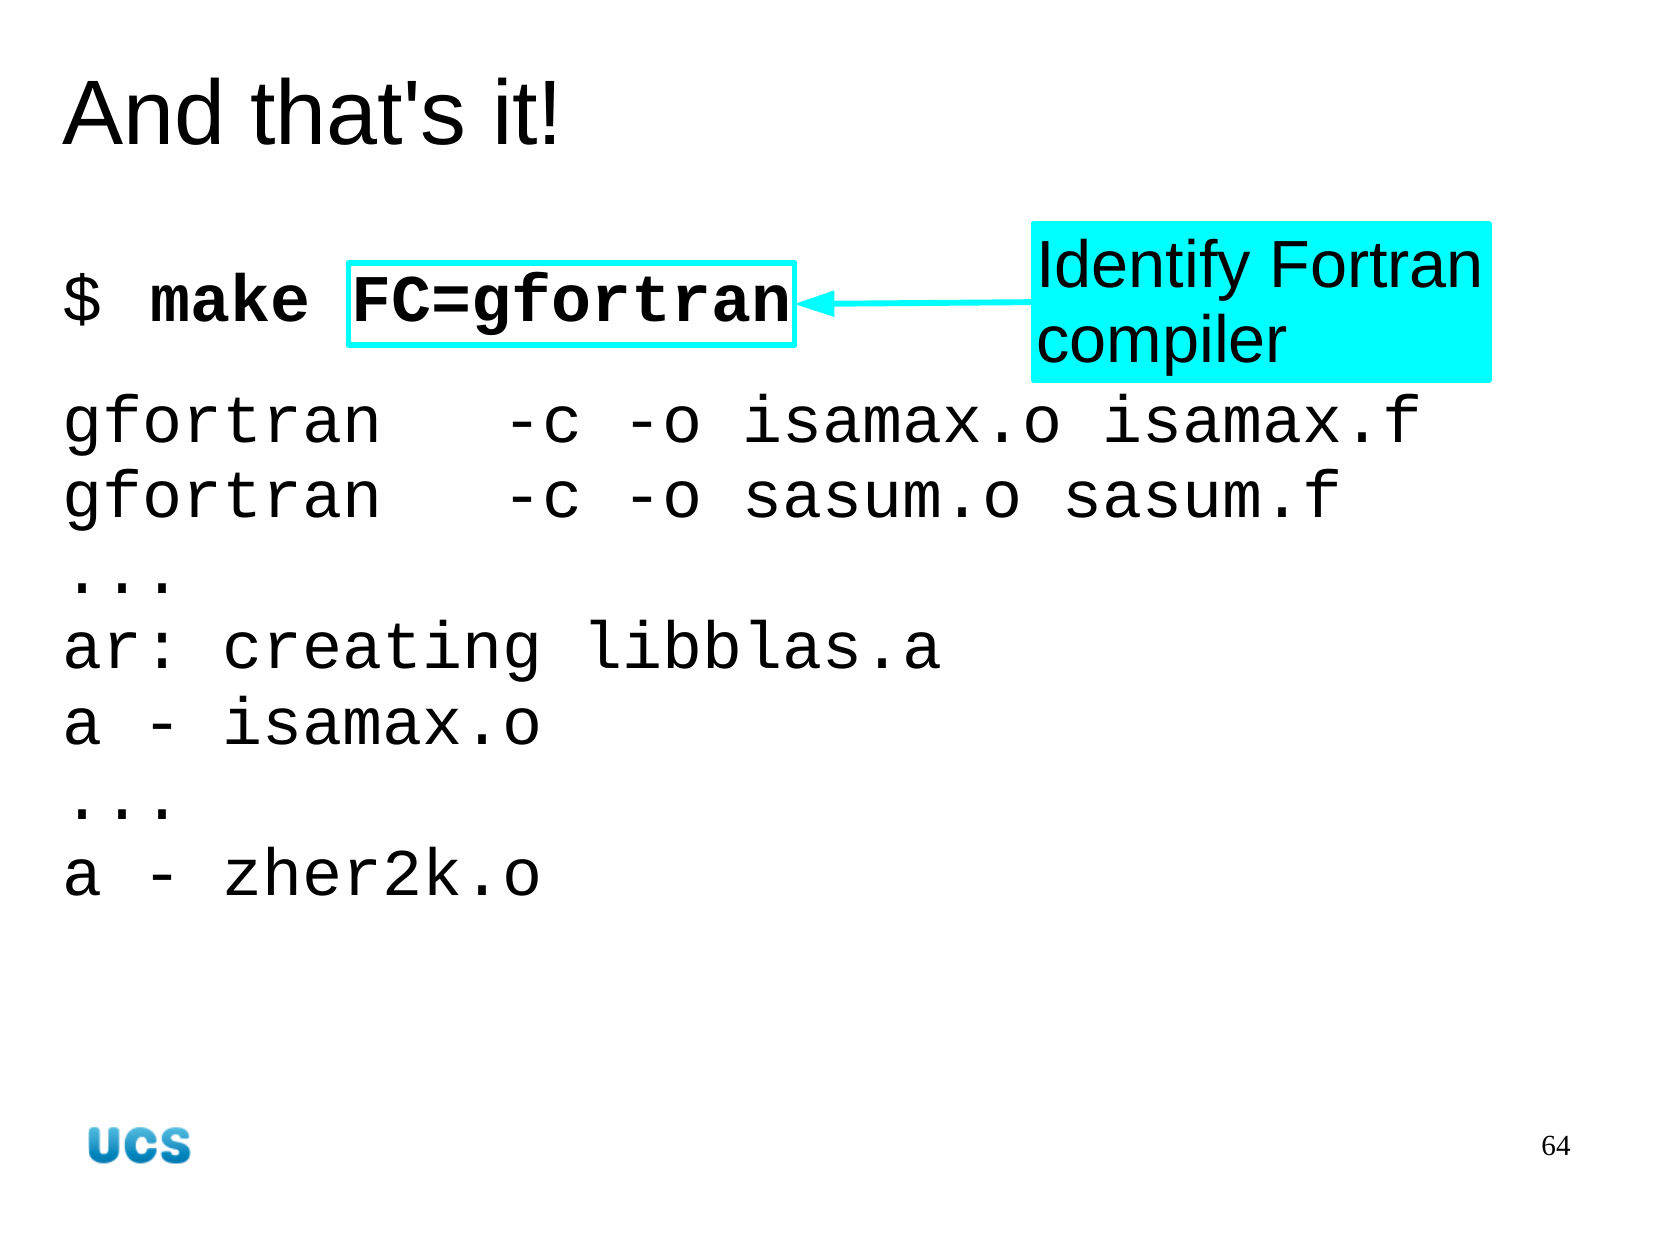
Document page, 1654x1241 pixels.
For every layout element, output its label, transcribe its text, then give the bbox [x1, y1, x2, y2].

text_box $ [59, 263, 106, 345]
text_box gfortran -c -o isamax.o isamax.f gfortran -c -o sasum.o sasum.f ... ar: creating libblas.a a - isamax.o ... a - zher2k.o [59, 383, 1426, 919]
picture [88, 1126, 191, 1165]
text_box Identify Fortran compiler [1033, 224, 1490, 380]
text_box make [147, 263, 314, 345]
text_box And that's it! [59, 59, 568, 168]
text_box FC=gfortran [348, 263, 795, 345]
